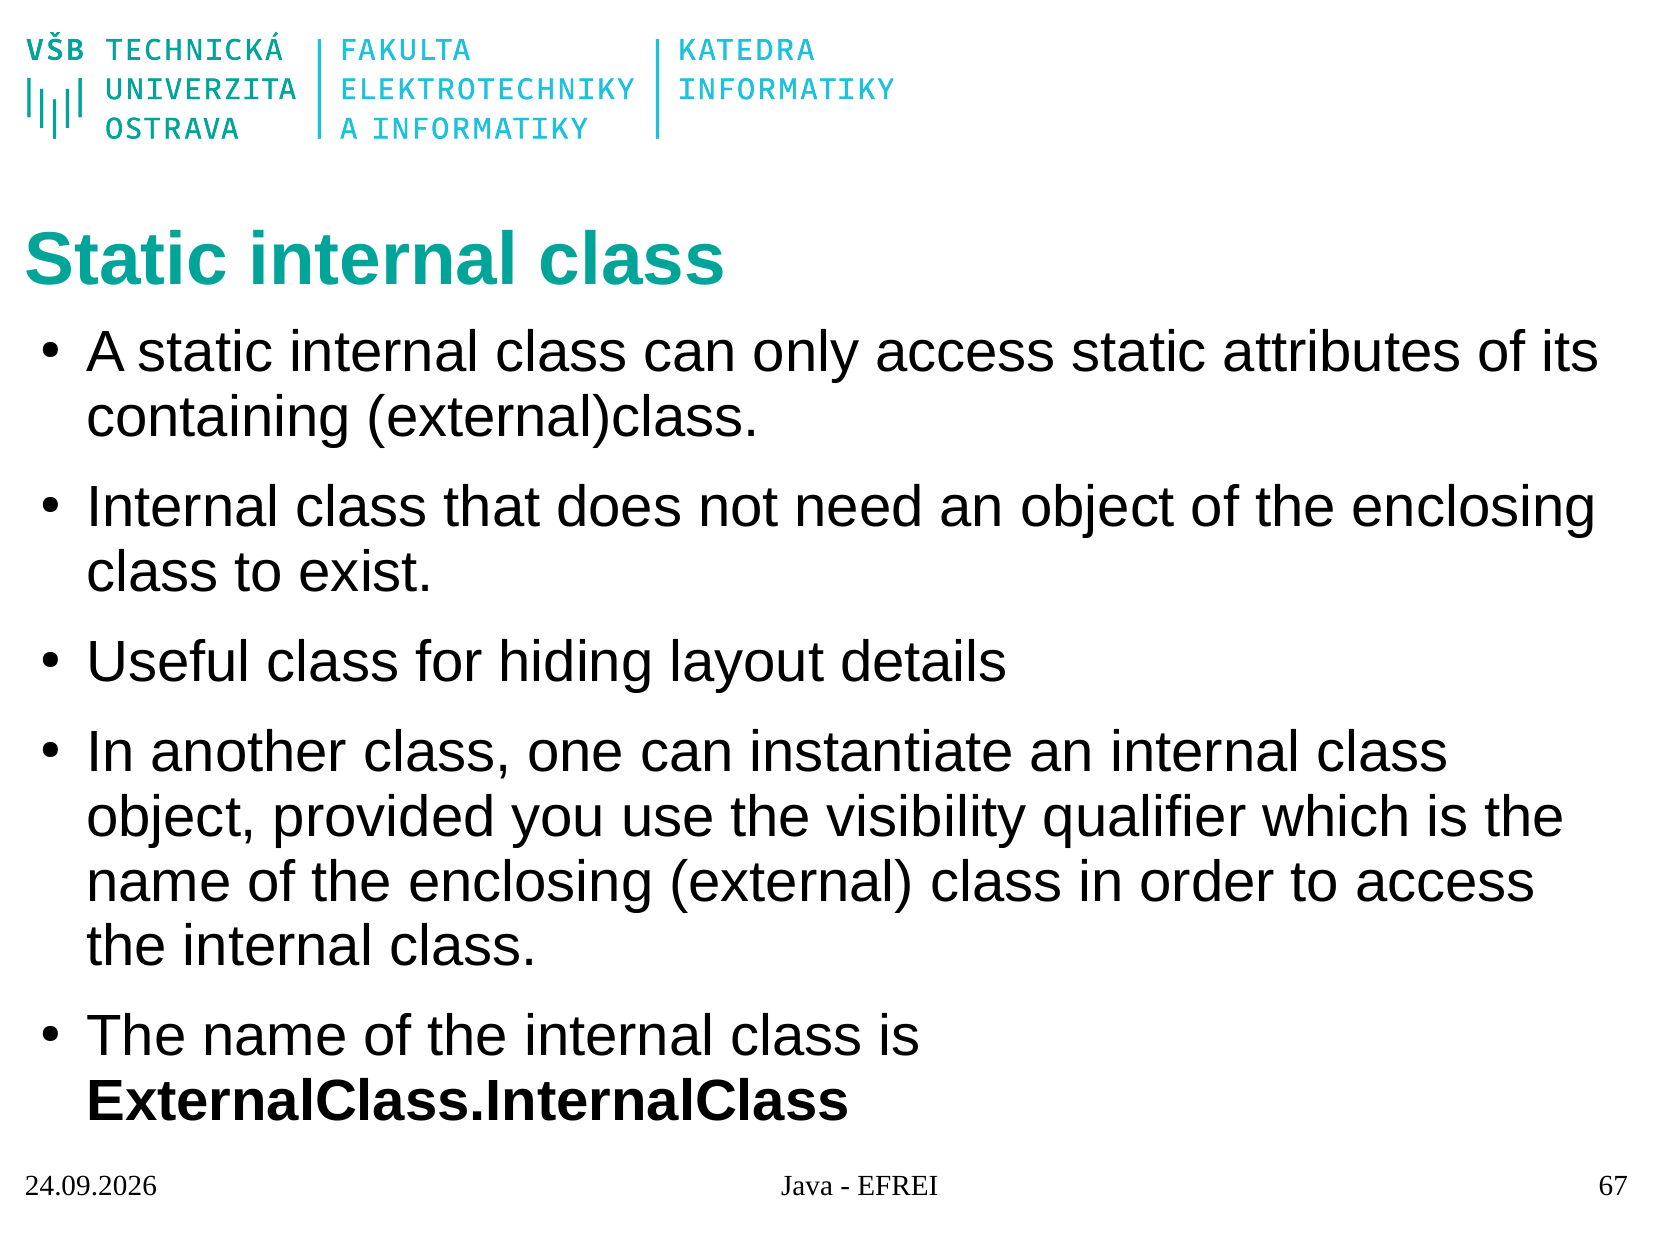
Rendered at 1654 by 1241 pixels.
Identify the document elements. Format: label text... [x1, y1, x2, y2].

list A static internal class can only access static attributes of its containing (external)class. Internal class that does not need an object of the enclosing class to exist. Useful class for hiding layout details In another class, one can instantiate an internal class object, provided you use the visibility qualifier which is the name of the enclosing (external) class in order to access the internal class. The name of the internal class is ExternalClass.InternalClass [24, 318, 1629, 1146]
picture [26, 31, 894, 139]
title Static internal class [24, 208, 1629, 300]
